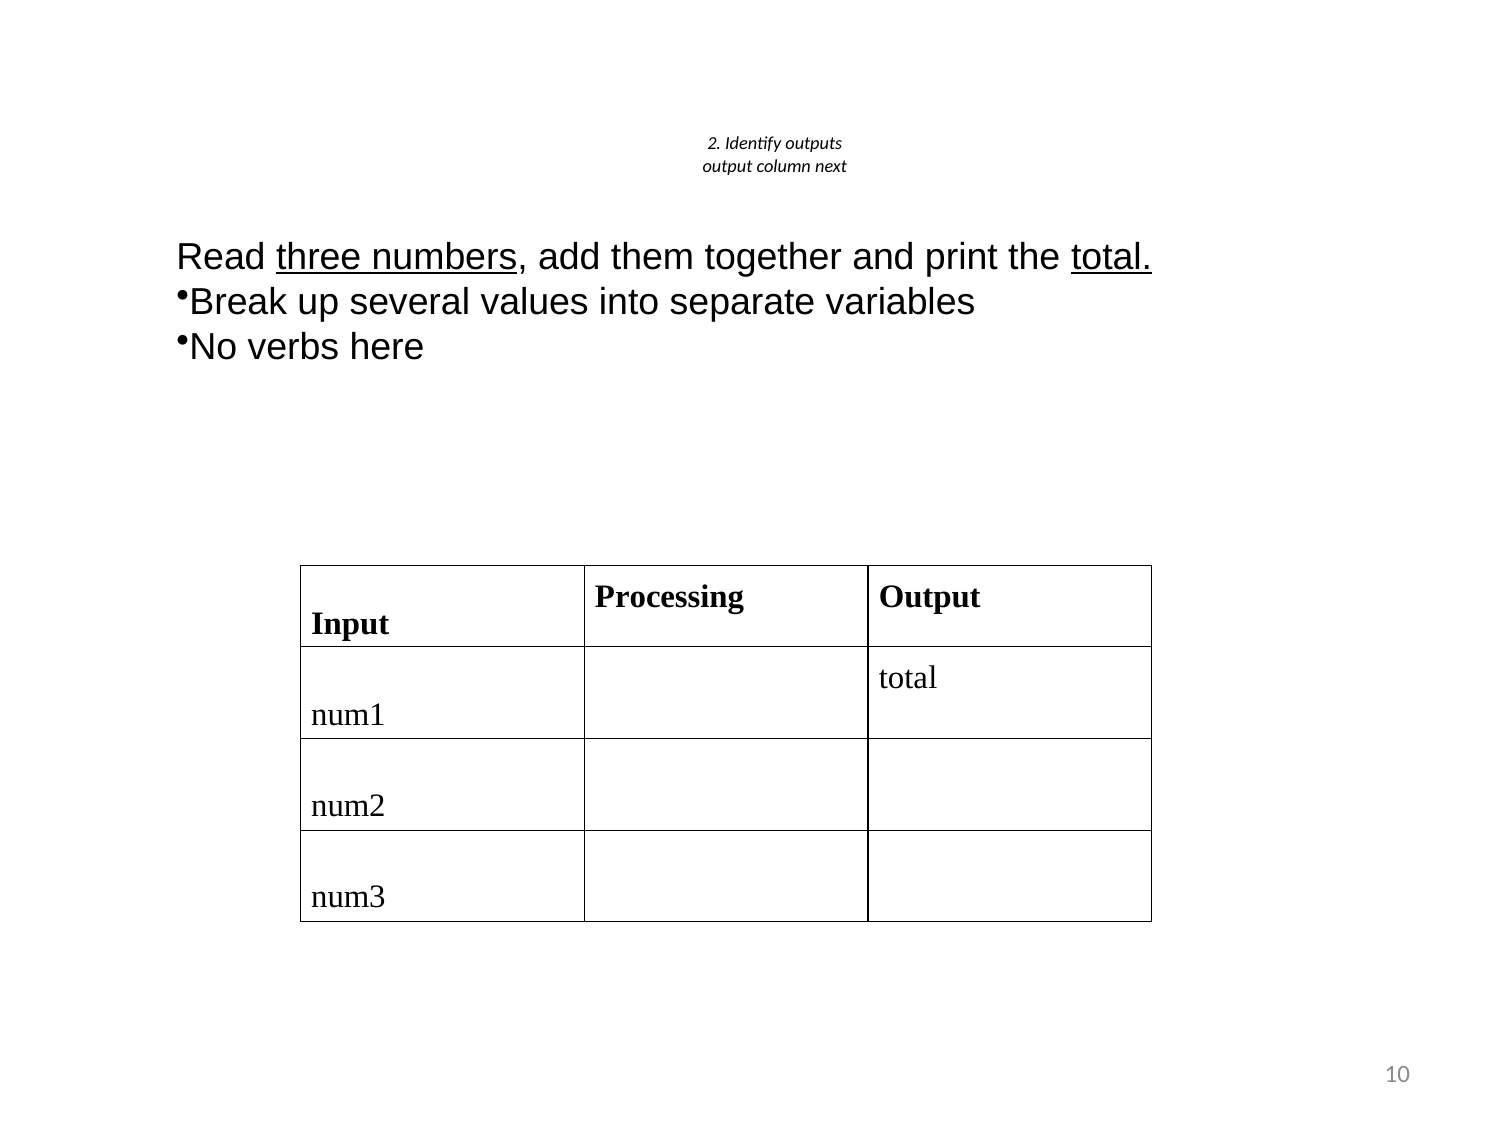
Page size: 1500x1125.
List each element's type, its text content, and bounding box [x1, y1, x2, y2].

text_box Read three numbers, add them together and print the total. Break up several values into separate variables No verbs here [161, 224, 1378, 375]
chart [288, 565, 1247, 945]
slide_number <number> [1074, 1042, 1425, 1103]
title 2. Identify outputs output column next [112, 99, 1438, 225]
